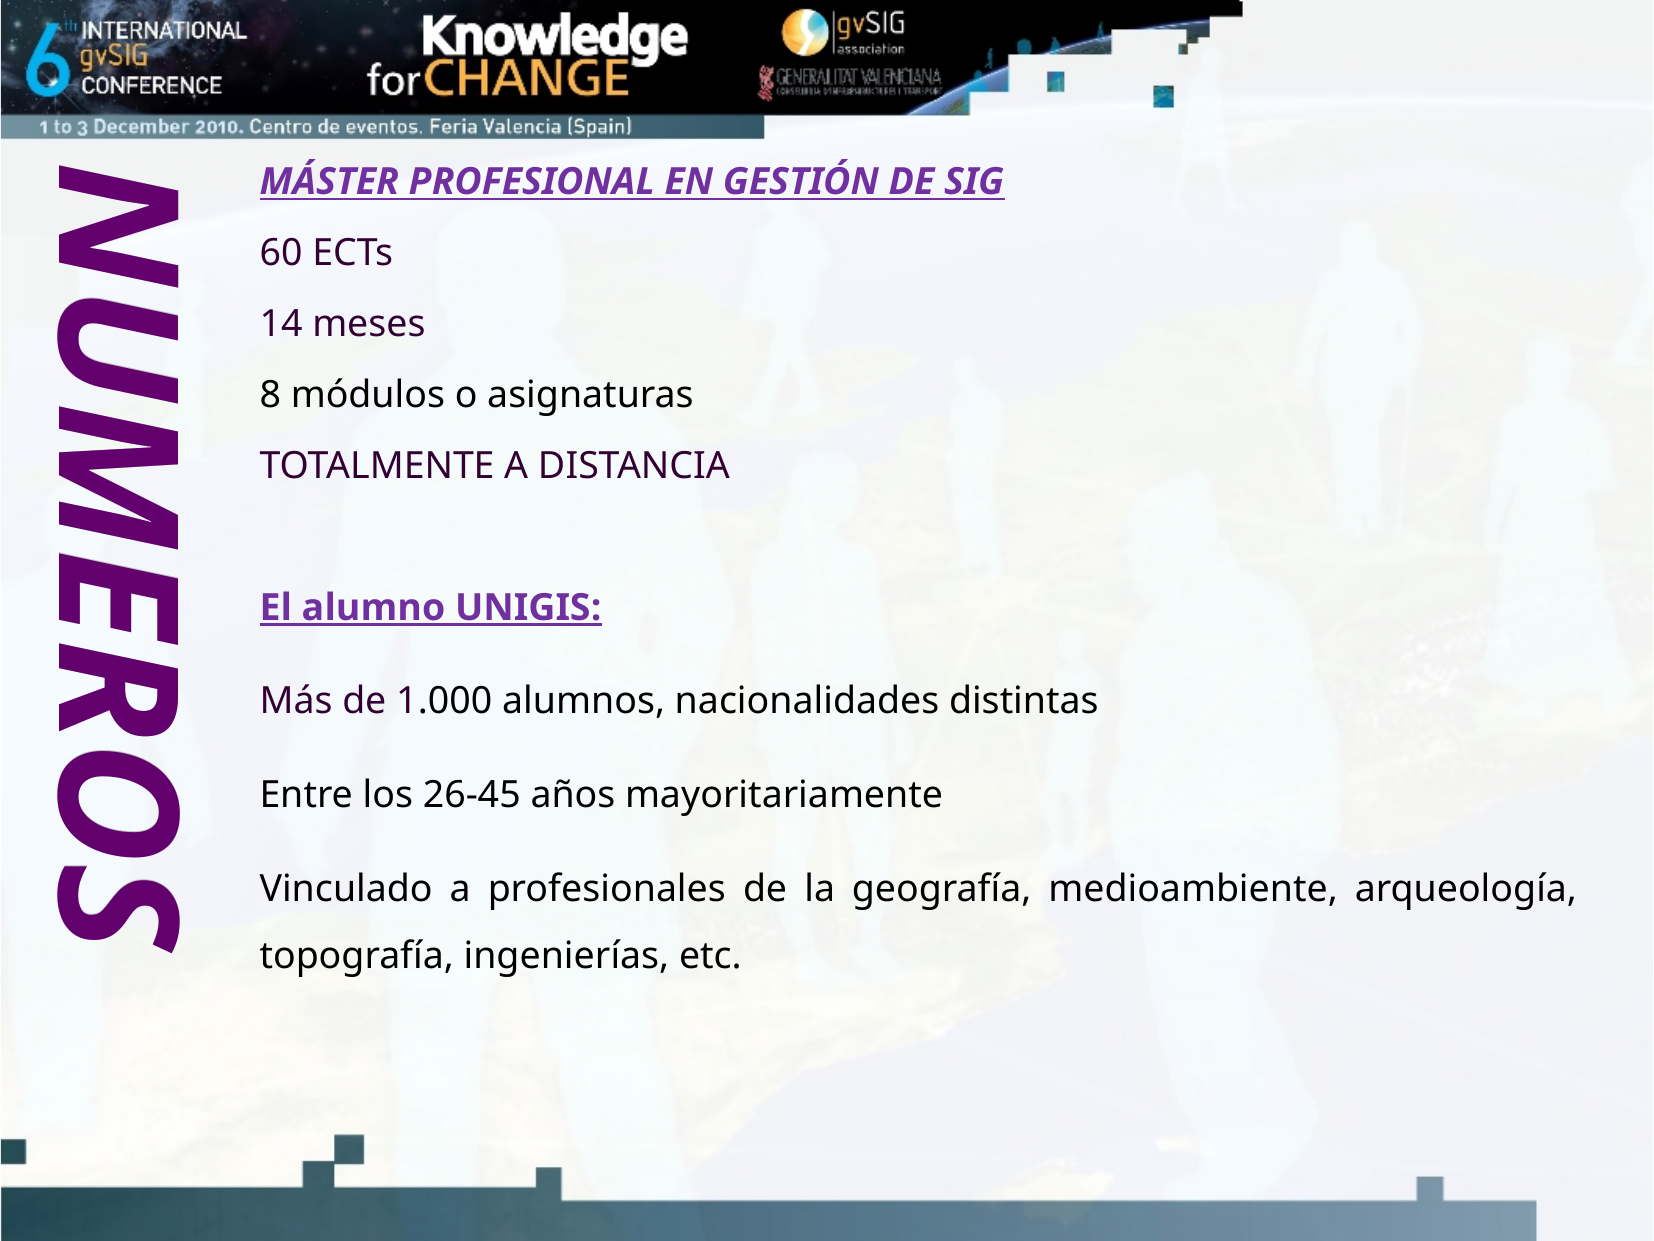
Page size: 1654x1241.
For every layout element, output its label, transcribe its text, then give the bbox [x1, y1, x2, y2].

picture [0, 0, 1654, 1241]
text_box MÁSTER PROFESIONAL EN GESTIÓN DE SIG 60 ECTs 14 meses 8 módulos o asignaturas TOTALMENTE A DISTANCIA El alumno UNIGIS: Más de 1.000 alumnos, nacionalidades distintas Entre los 26-45 años mayoritariamente Vinculado a profesionales de la geografía, medioambiente, arqueología, topografía, ingenierías, etc. [245, 149, 1594, 1055]
text_box NUMEROS [44, 146, 245, 1177]
